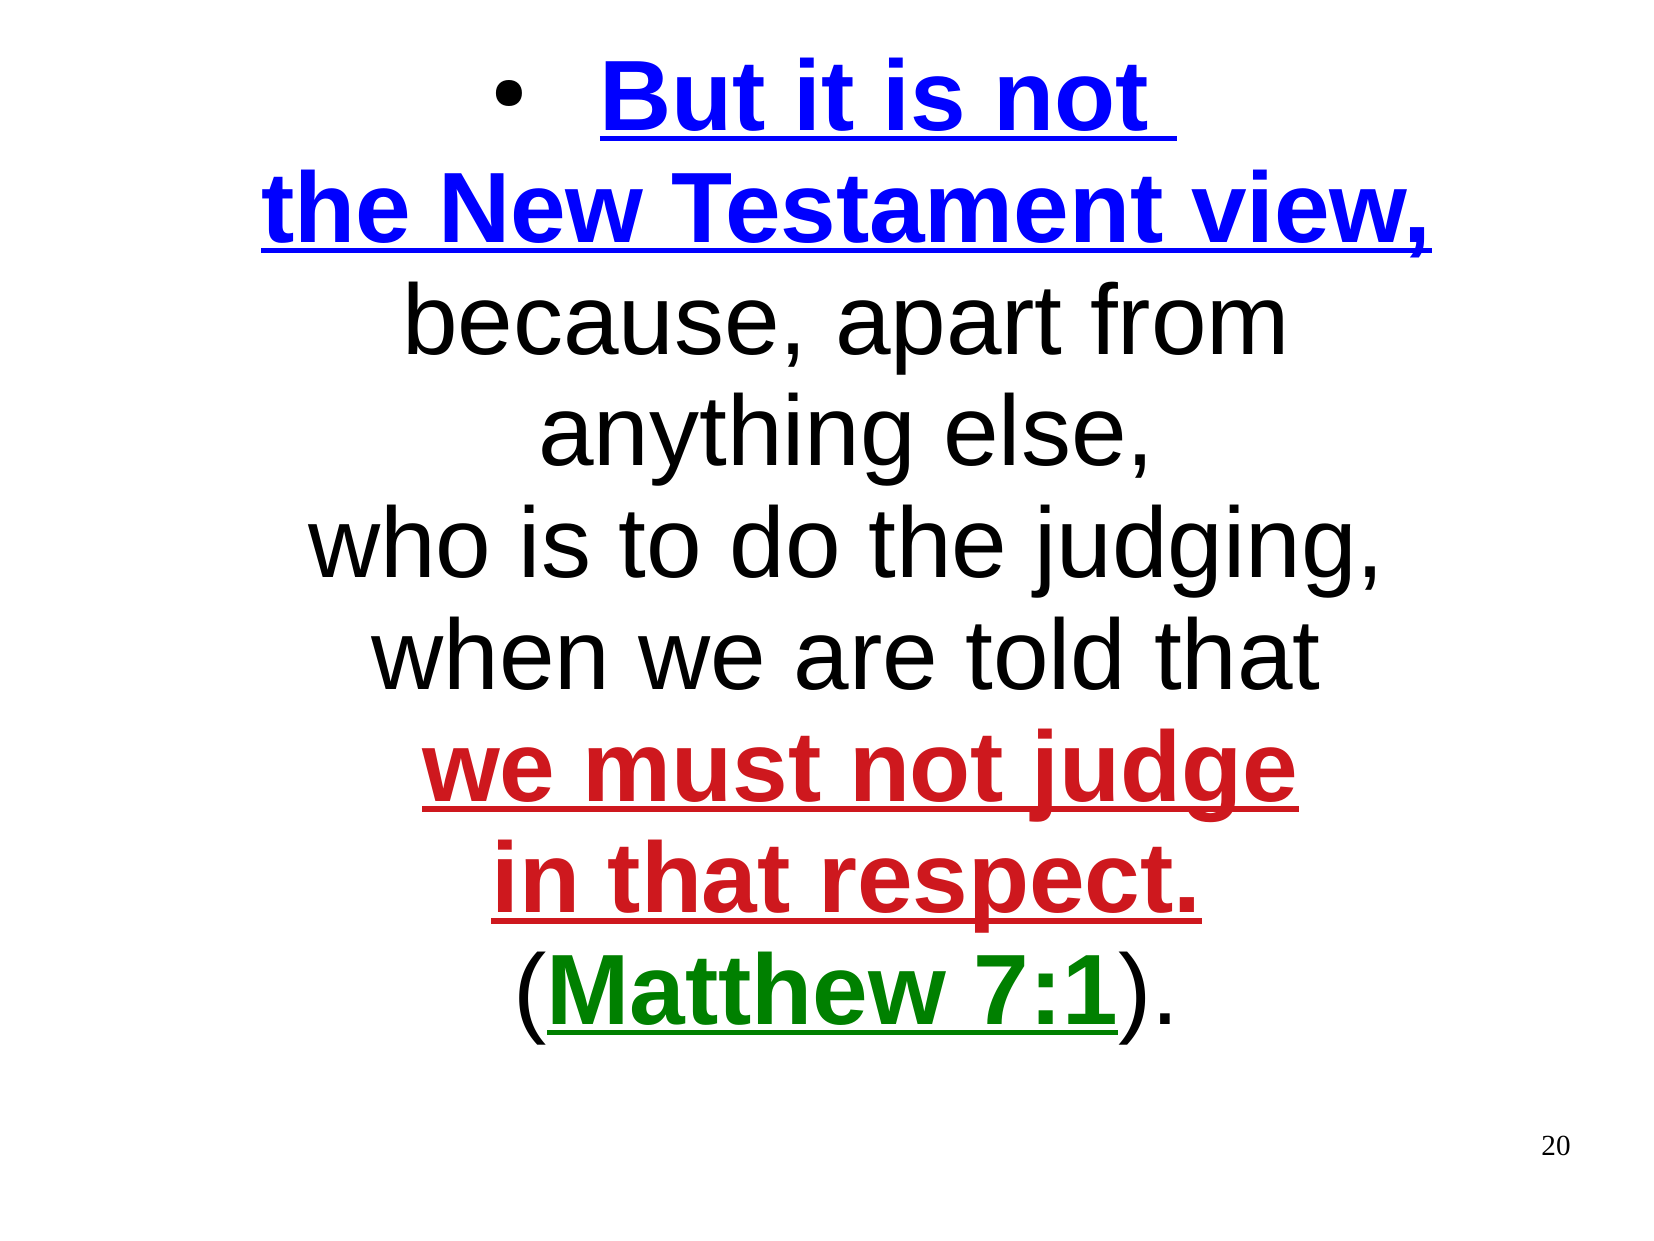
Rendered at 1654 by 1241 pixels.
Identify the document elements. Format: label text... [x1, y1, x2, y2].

list But it is not the New Testament view, because, apart from anything else, who is to do the judging, when we are told that we must not judge in that respect. (Matthew 7:1). [37, 40, 1613, 1241]
